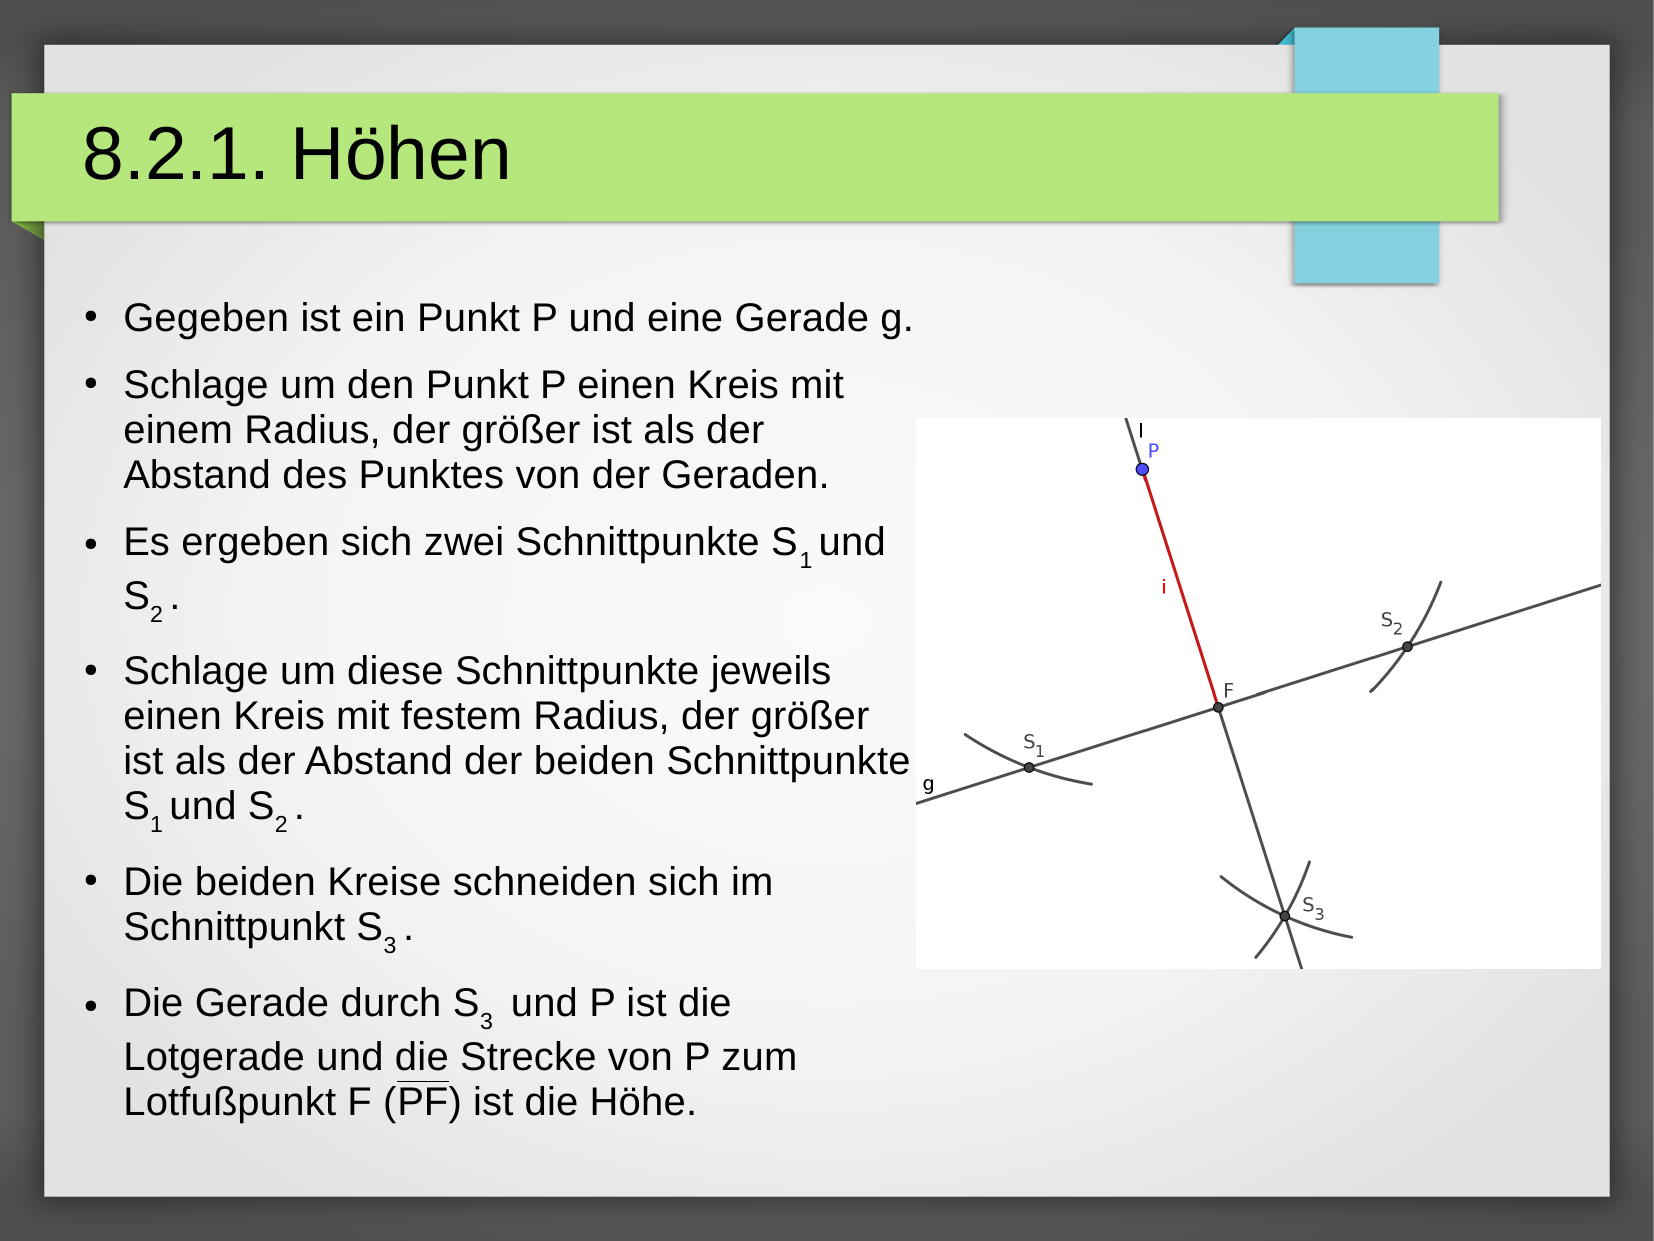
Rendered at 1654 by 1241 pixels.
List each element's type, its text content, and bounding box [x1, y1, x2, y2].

list Gegeben ist ein Punkt P und eine Gerade g. Schlage um den Punkt P einen Kreis mit einem Radius, der größer ist als der Abstand des Punktes von der Geraden. Es ergeben sich zwei Schnittpunkte S1 und S2 . Schlage um diese Schnittpunkte jeweils einen Kreis mit festem Radius, der größer ist als der Abstand der beiden Schnittpunkte S1 und S2 . Die beiden Kreise schneiden sich im Schnittpunkt S3 . Die Gerade durch S3 und P ist die Lotgerade und die Strecke von P zum Lotfußpunkt F (PF) ist die Höhe. [70, 295, 917, 1134]
title 8.2.1. Höhen [82, 69, 1501, 238]
picture [0, 0, 1654, 1241]
